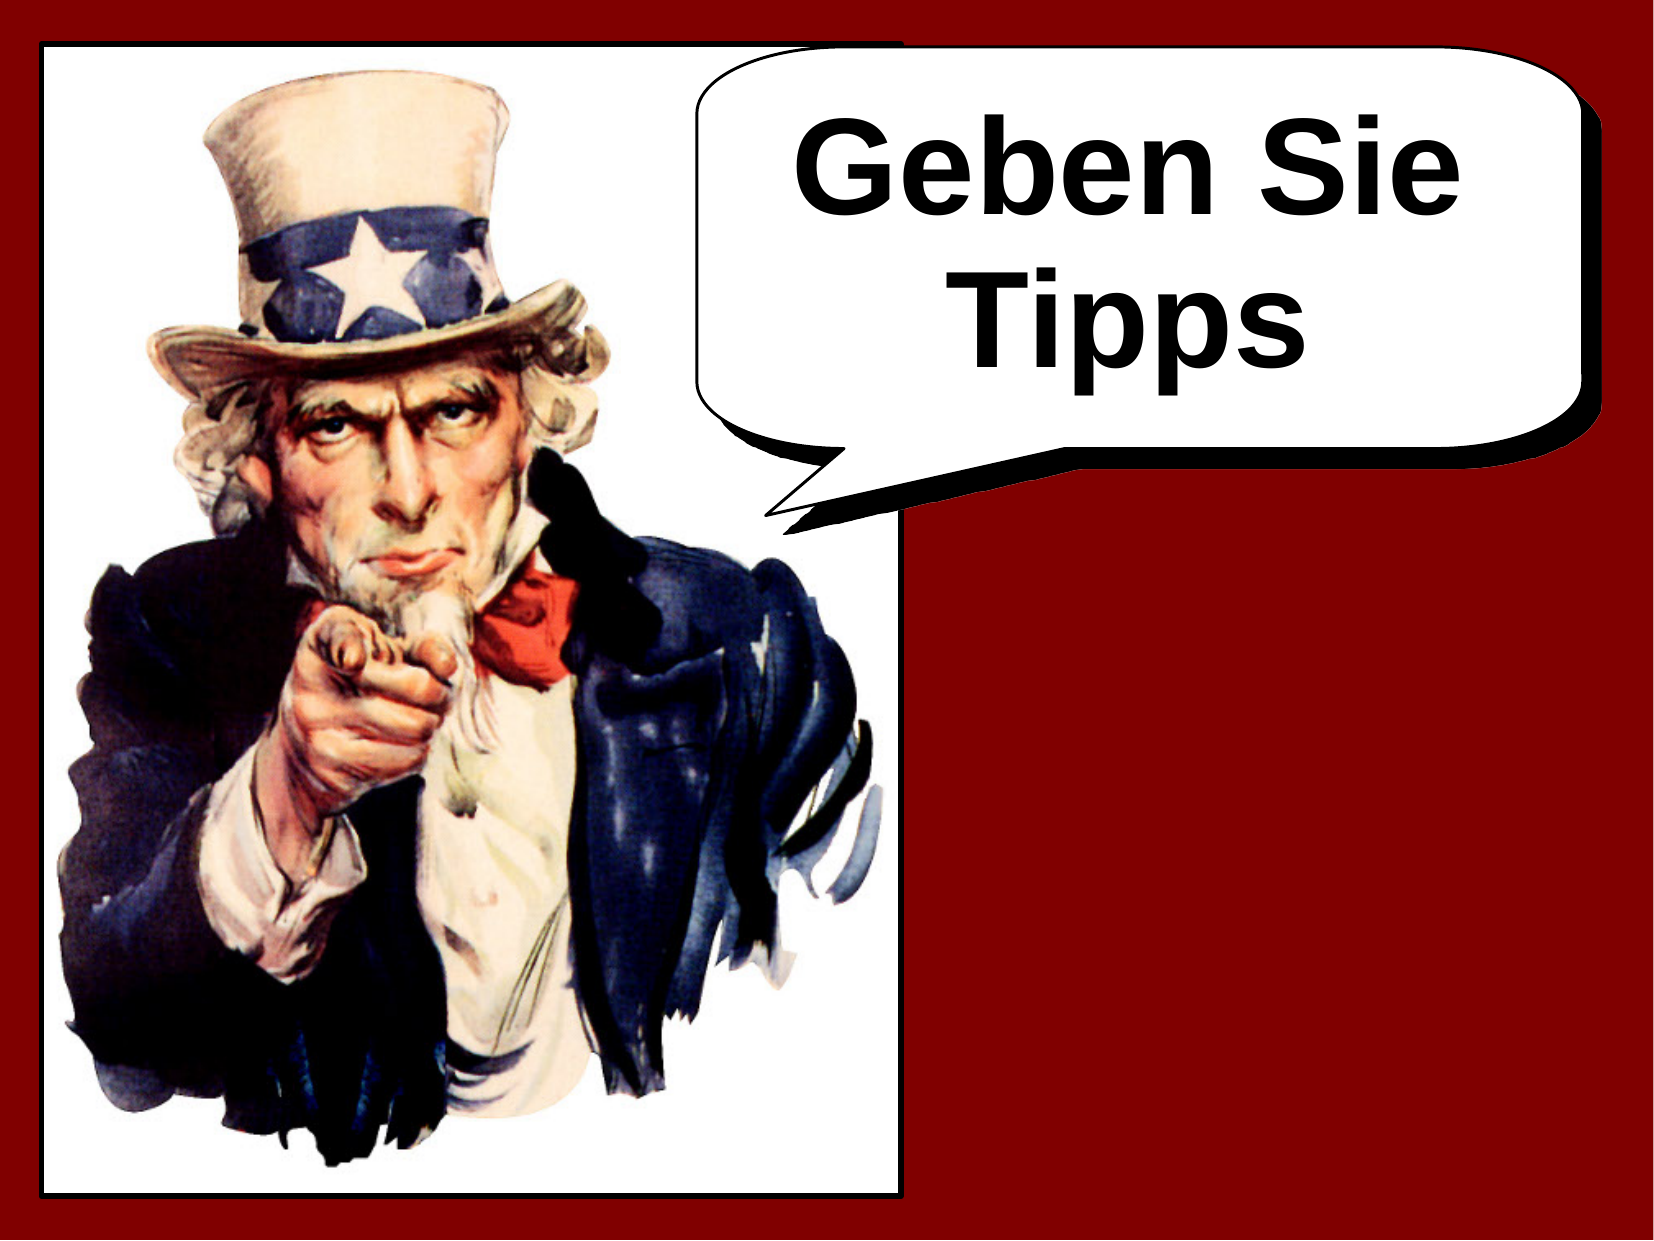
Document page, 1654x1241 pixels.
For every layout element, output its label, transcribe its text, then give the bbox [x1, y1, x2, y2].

text_box [696, 46, 1583, 516]
text_box Geben Sie Tipps [732, 82, 1524, 418]
picture [44, 46, 898, 1194]
